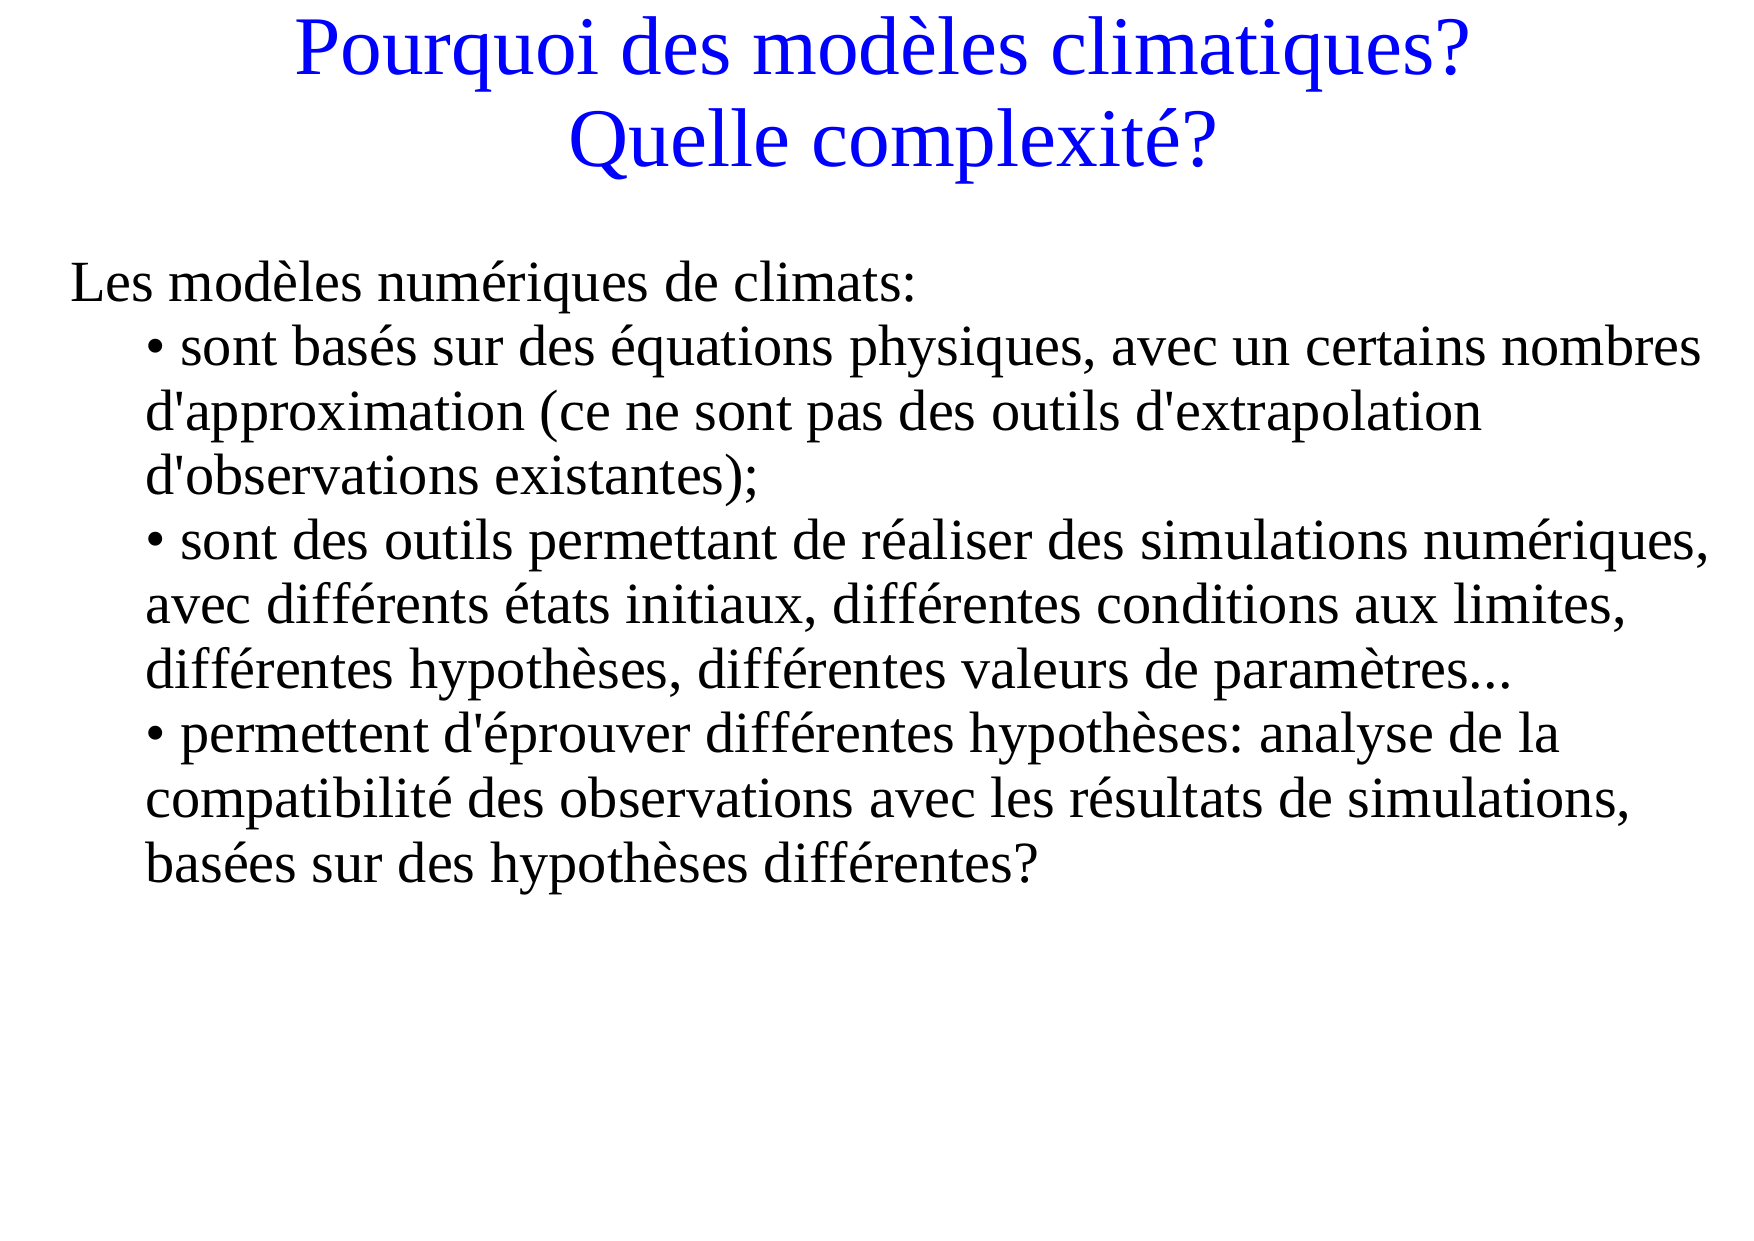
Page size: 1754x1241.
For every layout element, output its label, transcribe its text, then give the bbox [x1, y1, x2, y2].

text_box Pourquoi des modèles climatiques? Quelle complexité? Les modèles numériques de climats: sont basés sur des équations physiques, avec un certains nombres d'approximation (ce ne sont pas des outils d'extrapolation d'observations existantes); sont des outils permettant de réaliser des simulations numériques, avec différents états initiaux, différentes conditions aux limites, différentes hypothèses, différentes valeurs de paramètres... permettent d'éprouver différentes hypothèses: analyse de la compatibilité des observations avec les résultats de simulations, basées sur des hypothèses différentes? [70, 0, 1719, 1024]
